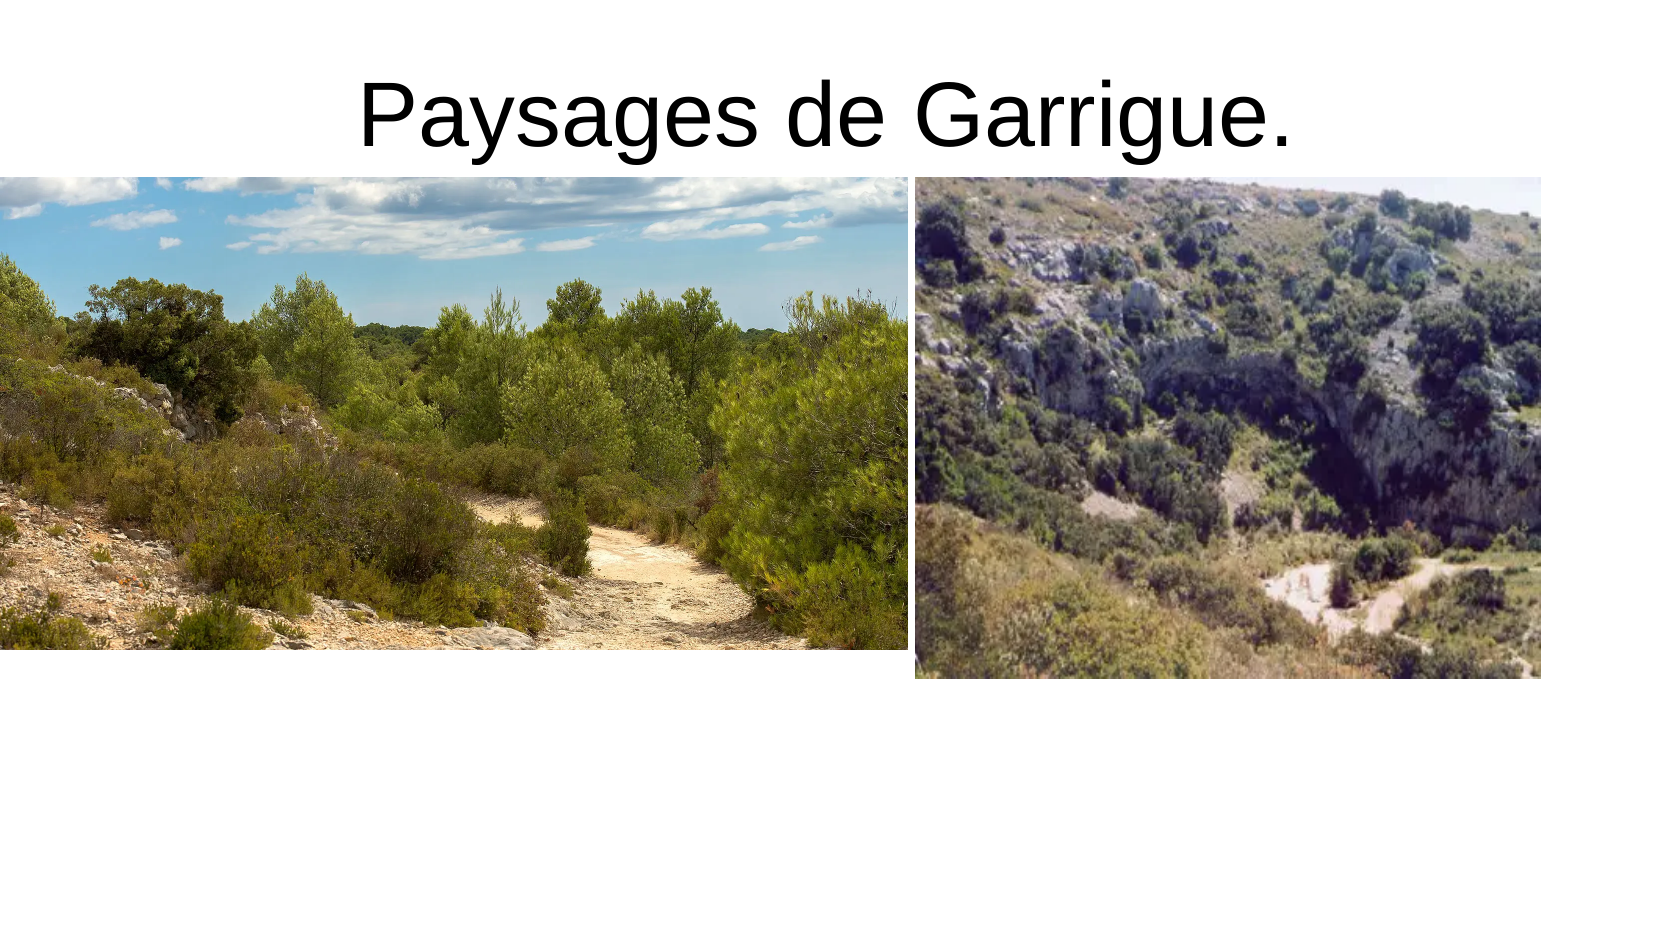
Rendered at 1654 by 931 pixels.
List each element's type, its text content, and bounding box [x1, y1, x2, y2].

picture [0, 177, 908, 650]
title Paysages de Garrigue. [82, 37, 1571, 193]
picture [915, 177, 1541, 679]
